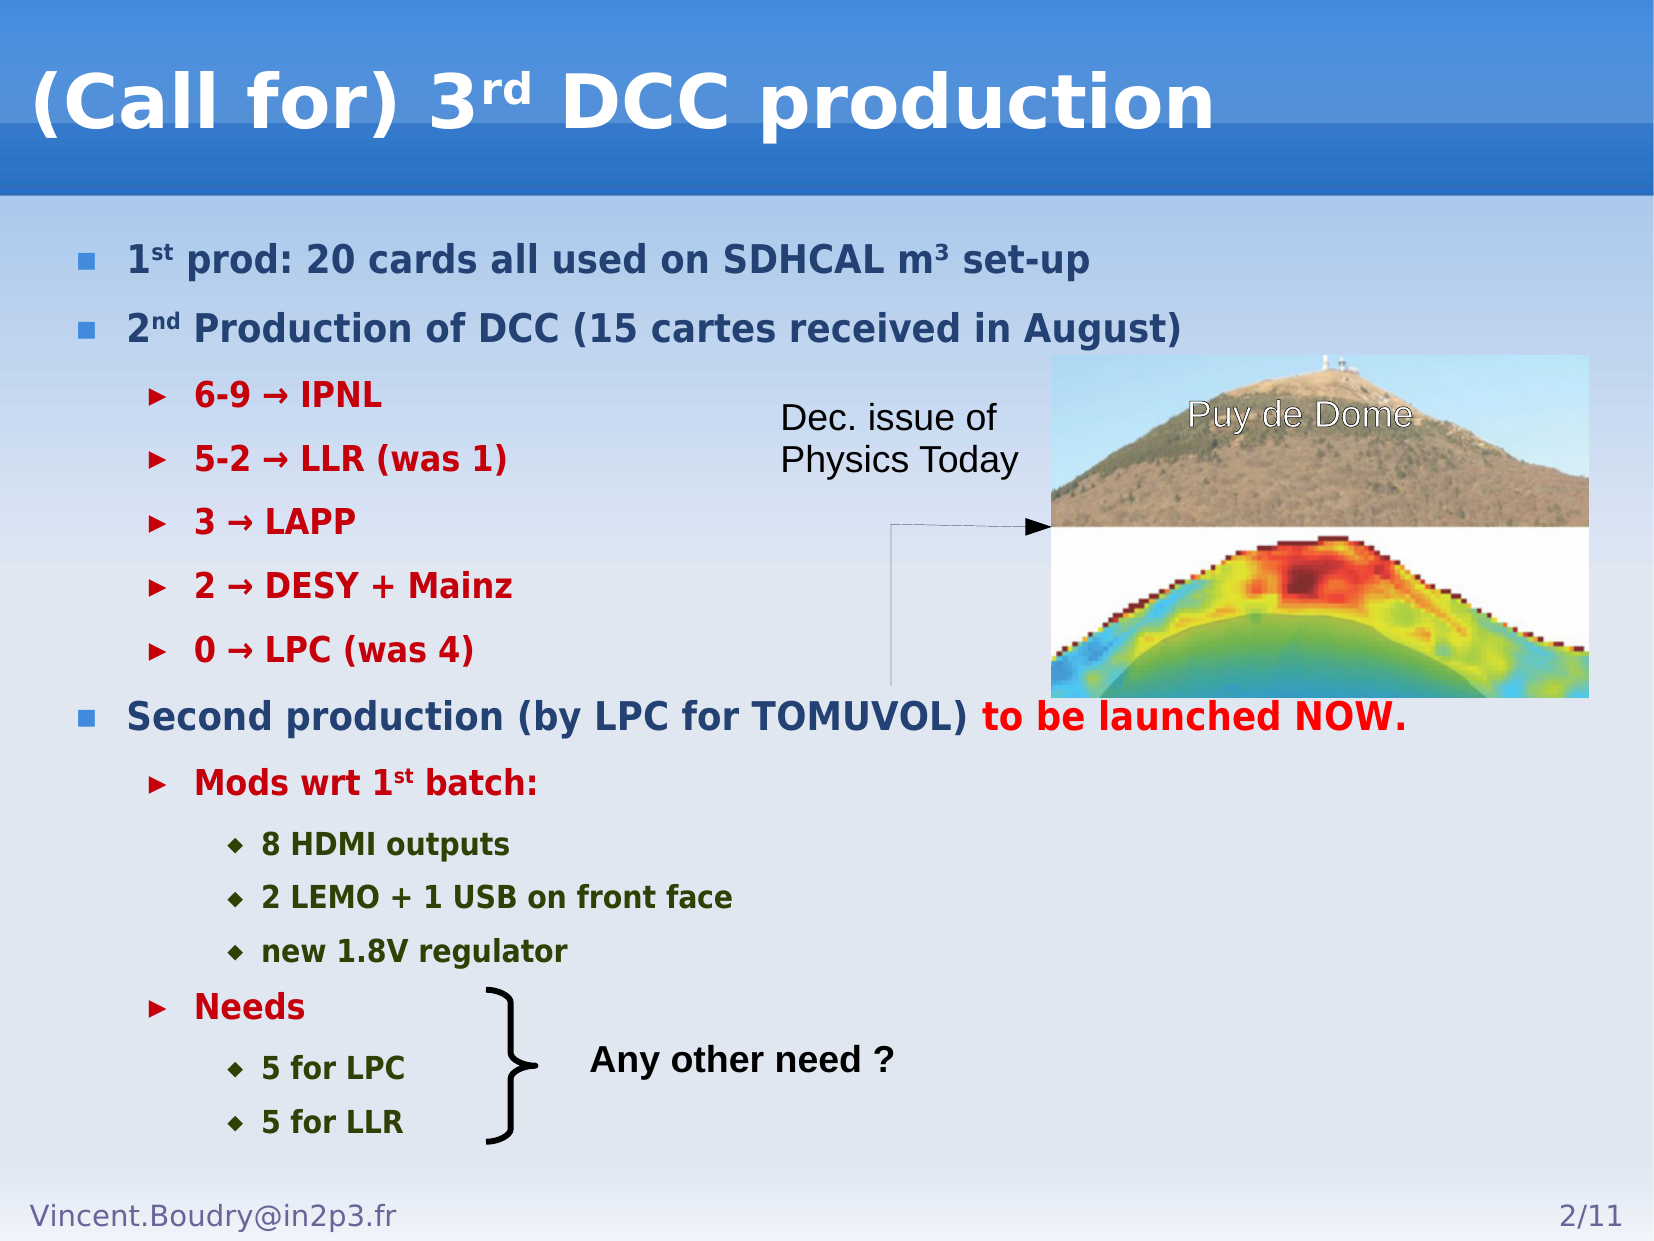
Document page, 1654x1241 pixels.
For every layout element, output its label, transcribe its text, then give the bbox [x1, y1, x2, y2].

text_box Any other need ? [574, 1030, 911, 1088]
text_box Dec. issue of Physics Today [765, 389, 1035, 488]
picture [0, 0, 1654, 1241]
list 1st prod: 20 cards all used on SDHCAL m³ set-up 2nd Production of DCC (15 cartes received in August) 6-9 → IPNL 5-2 → LLR (was 1) 3 → LAPP 2 → DESY + Mainz 0 → LPC (was 4) Second production (by LPC for TOMUVOL) to be launched NOW. Mods wrt 1st batch: 8 HDMI outputs 2 LEMO + 1 USB on front face new 1.8V regulator Needs 5 for LPC 5 for LLR [59, 236, 1595, 1152]
text_box Puy de Dome [1172, 385, 1430, 443]
title (Call for) 3rd DCC production [29, 0, 1654, 207]
